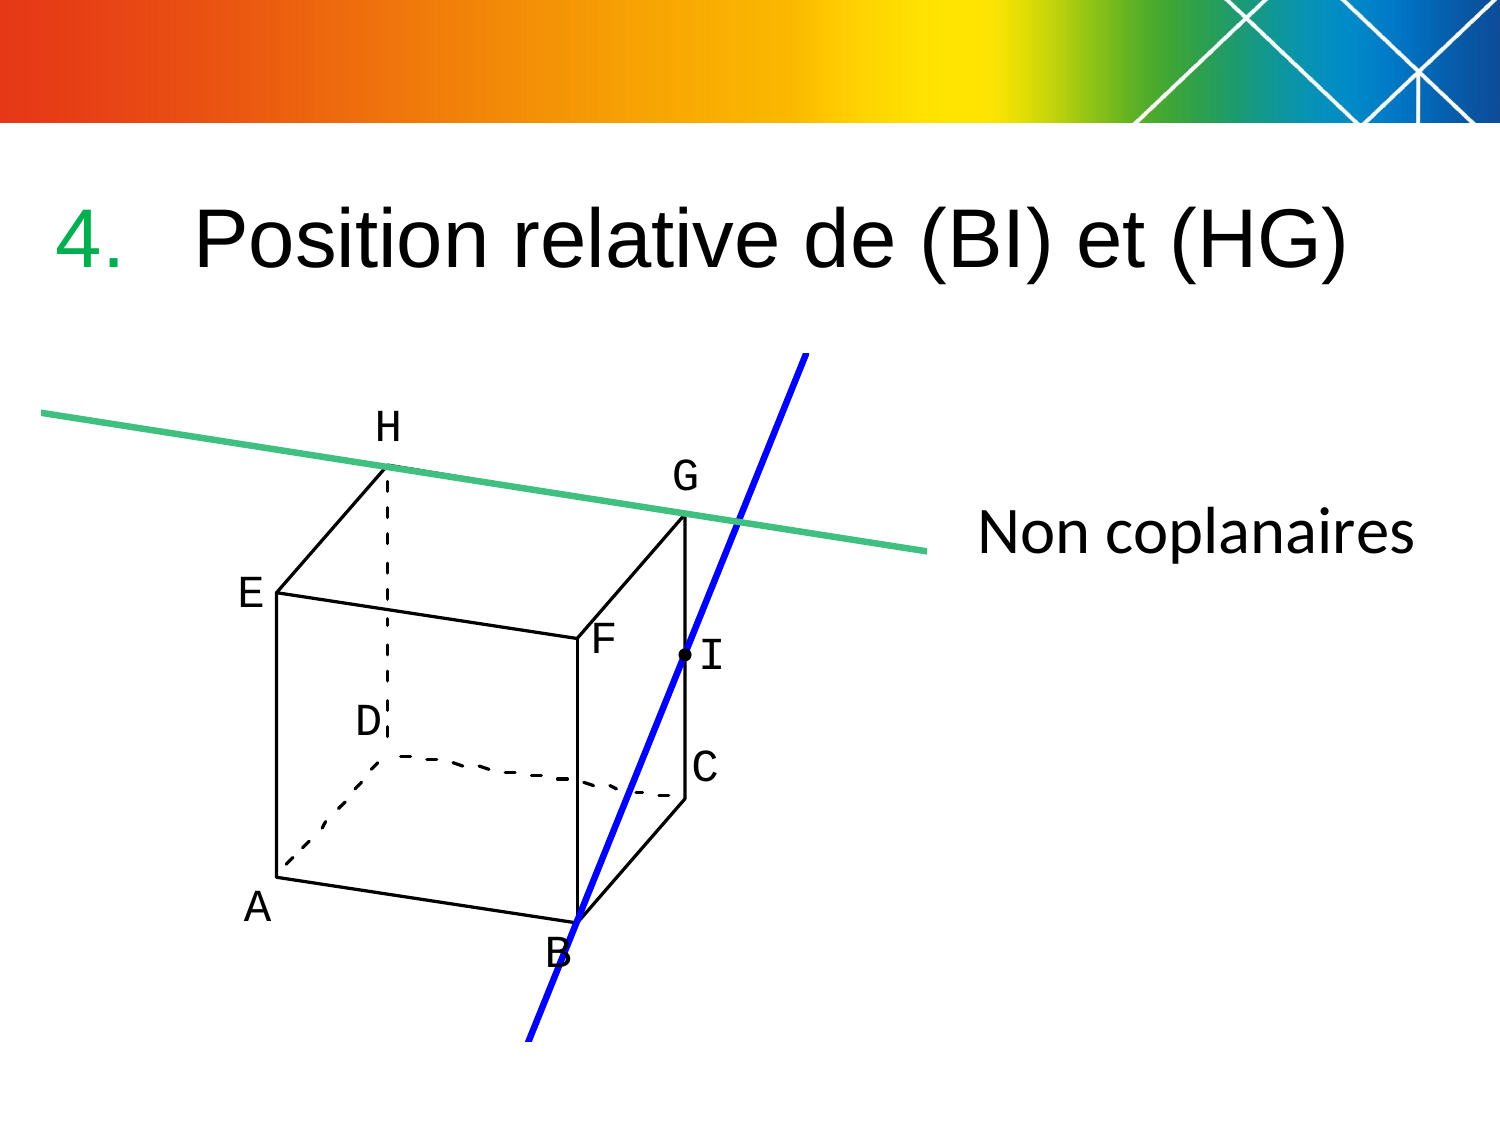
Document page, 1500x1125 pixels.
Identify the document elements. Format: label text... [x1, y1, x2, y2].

picture [41, 353, 928, 1042]
picture [0, 0, 1359, 123]
picture [1340, 0, 1500, 123]
text_box Position relative de (BI) et (HG) [41, 163, 1500, 305]
text_box Non coplanaires [962, 479, 1441, 576]
